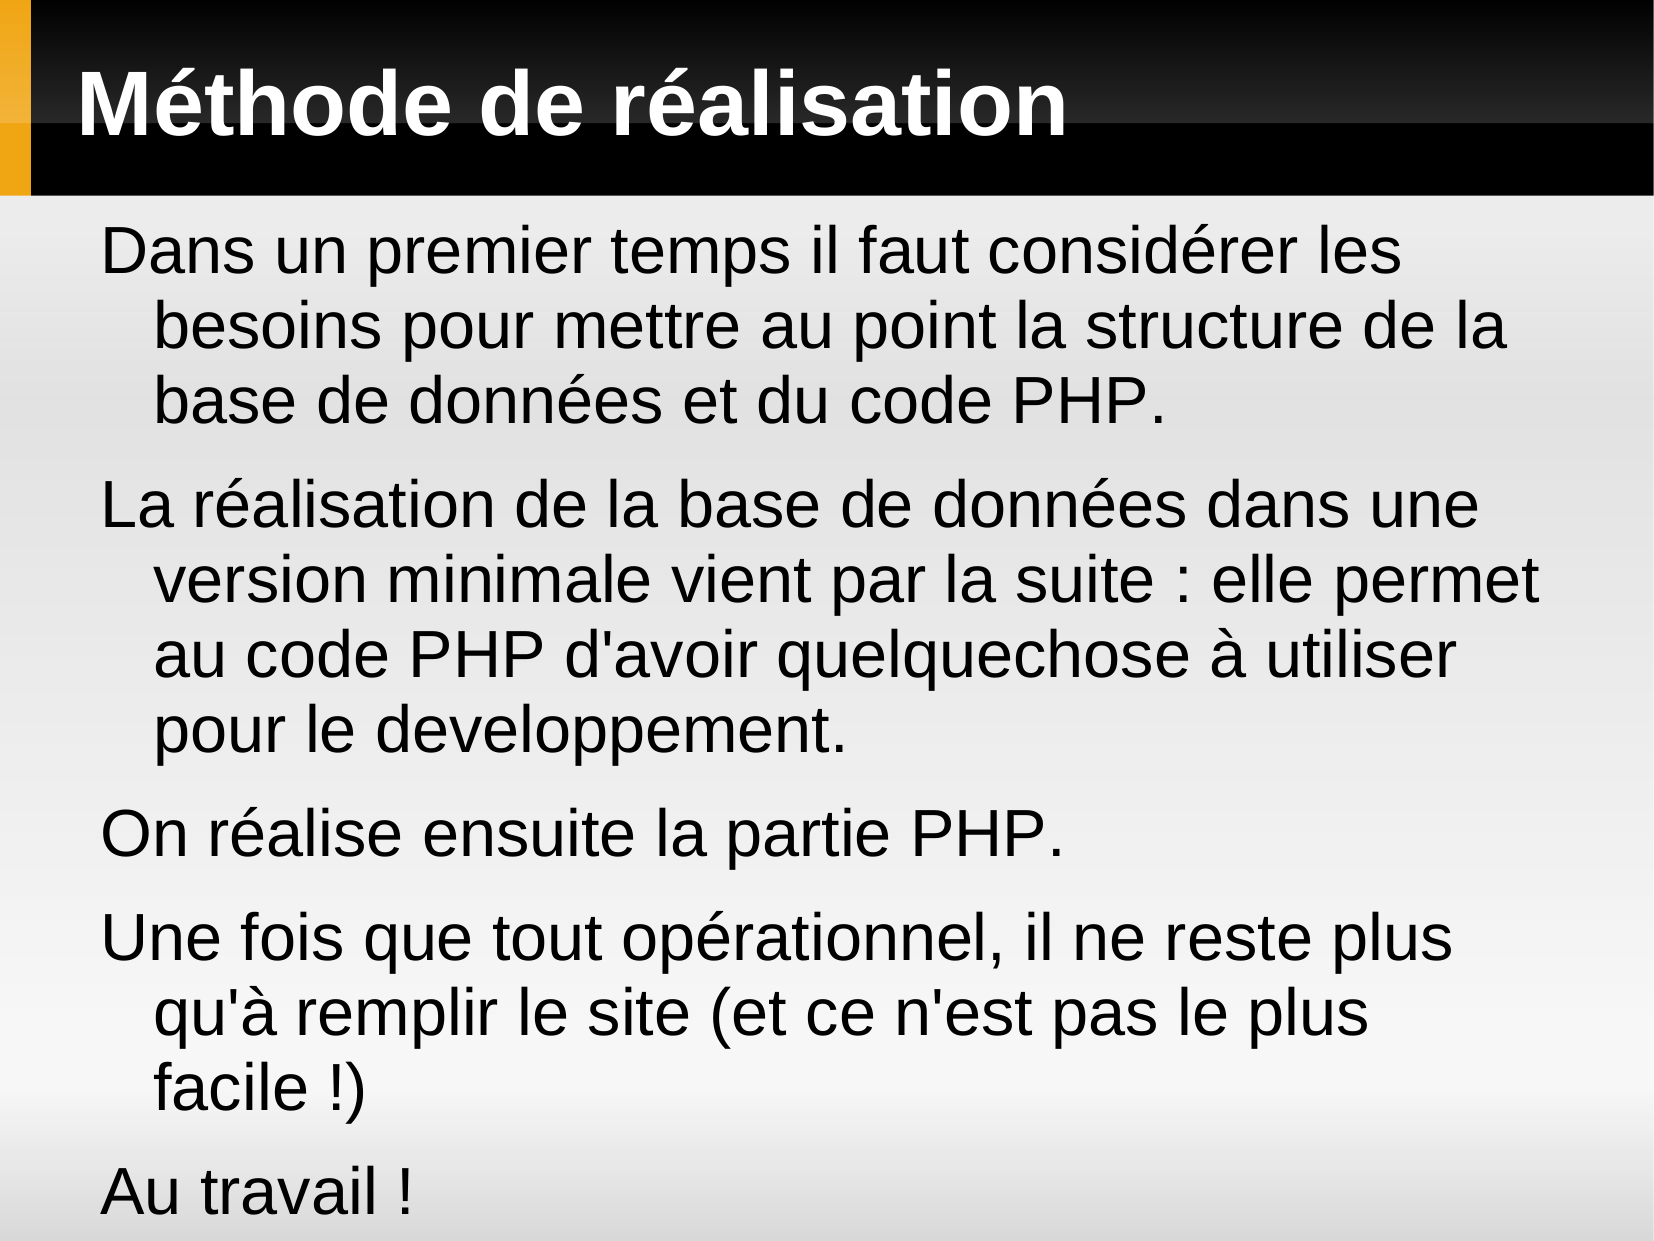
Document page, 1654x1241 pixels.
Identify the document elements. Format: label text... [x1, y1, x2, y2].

list Dans un premier temps il faut considérer les besoins pour mettre au point la structure de la base de données et du code PHP. La réalisation de la base de données dans une version minimale vient par la suite : elle permet au code PHP d'avoir quelquechose à utiliser pour le developpement. On réalise ensuite la partie PHP. Une fois que tout opérationnel, il ne reste plus qu'à remplir le site (et ce n'est pas le plus facile !) Au travail ! [82, 213, 1571, 1229]
picture [0, 0, 1654, 1241]
title Méthode de réalisation [76, 7, 1565, 200]
